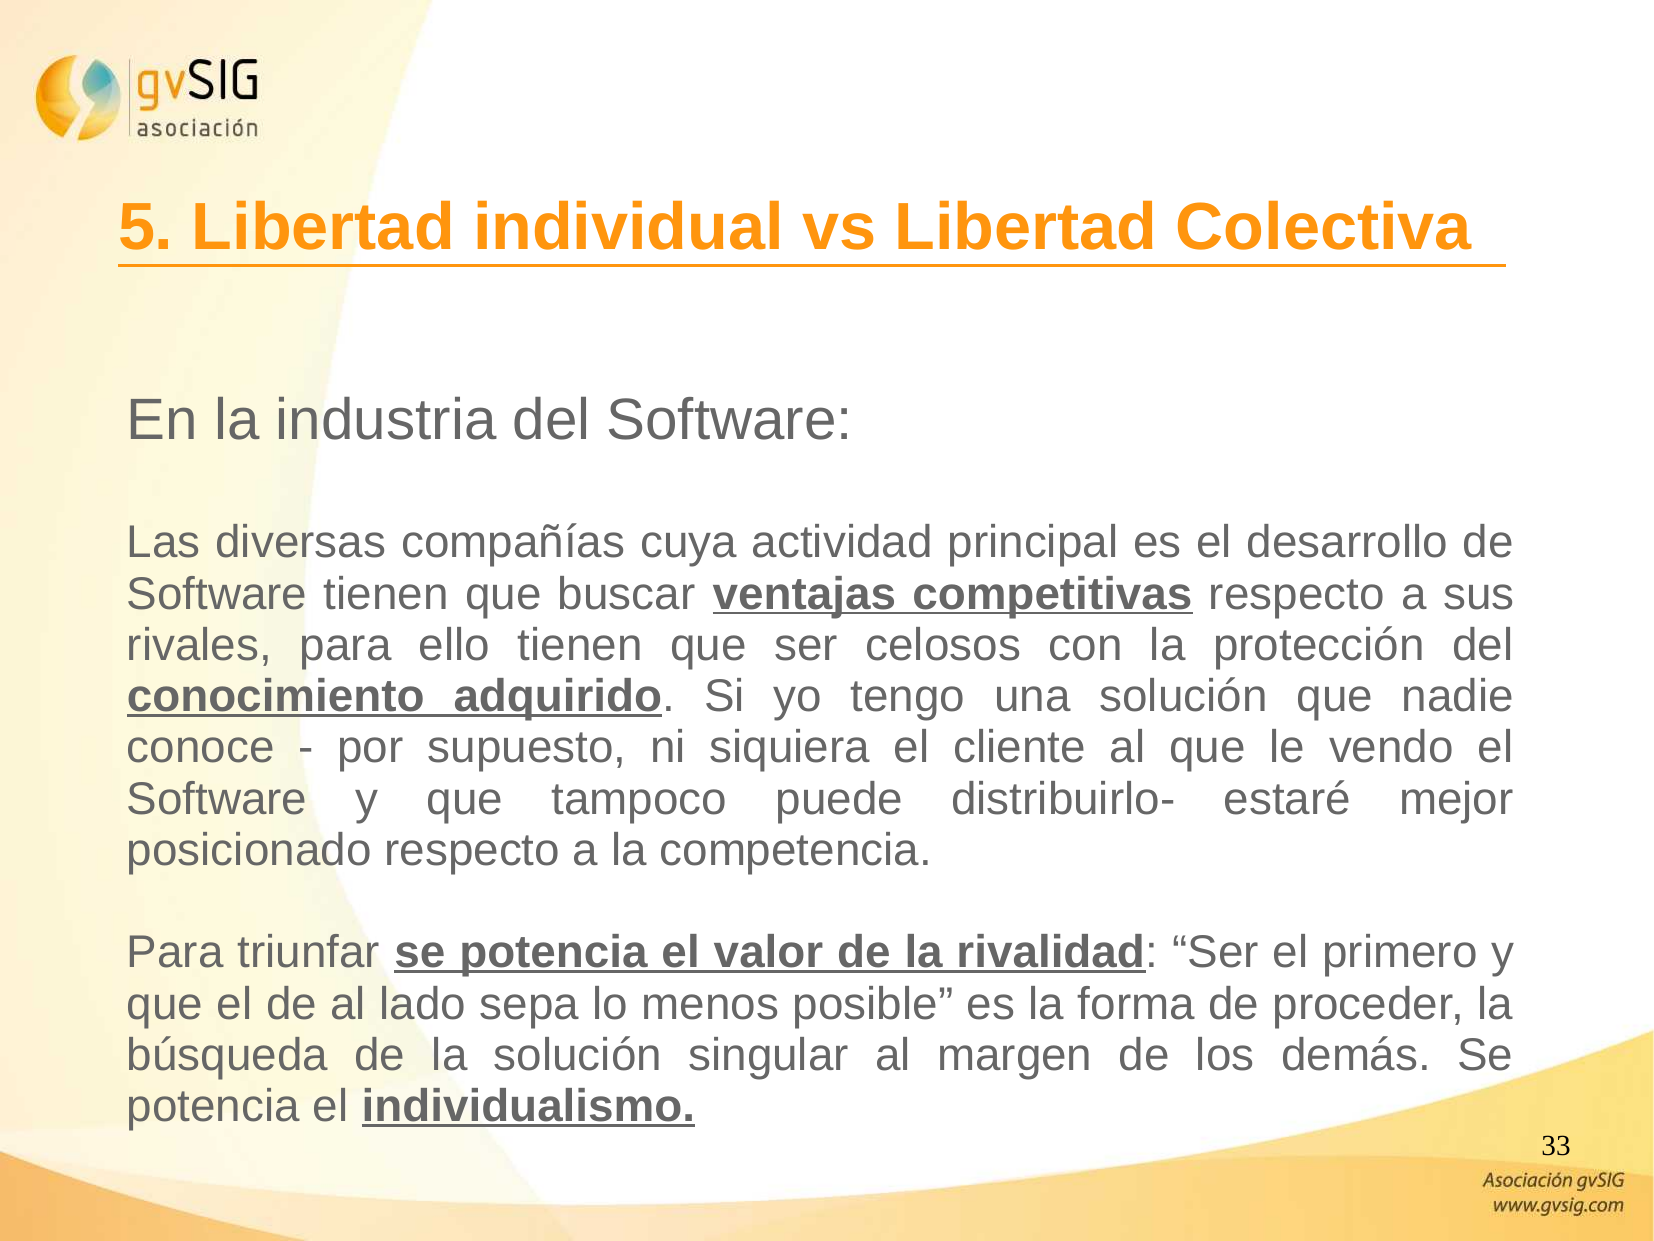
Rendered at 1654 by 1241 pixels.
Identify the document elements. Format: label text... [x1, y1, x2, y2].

title 5. Libertad individual vs Libertad Colectiva [118, 177, 1607, 276]
picture [0, 0, 1654, 1241]
text_box En la industria del Software: Las diversas compañías cuya actividad principal es el desarrollo de Software tienen que buscar ventajas competitivas respecto a sus rivales, para ello tienen que ser celosos con la protección del conocimiento adquirido. Si yo tengo una solución que nadie conoce - por supuesto, ni siquiera el cliente al que le vendo el Software y que tampoco puede distribuirlo- estaré mejor posicionado respecto a la competencia. Para triunfar se potencia el valor de la rivalidad: “Ser el primero y que el de al lado sepa lo menos posible” es la forma de proceder, la búsqueda de la solución singular al margen de los demás. Se potencia el individualismo. [112, 378, 1530, 1139]
